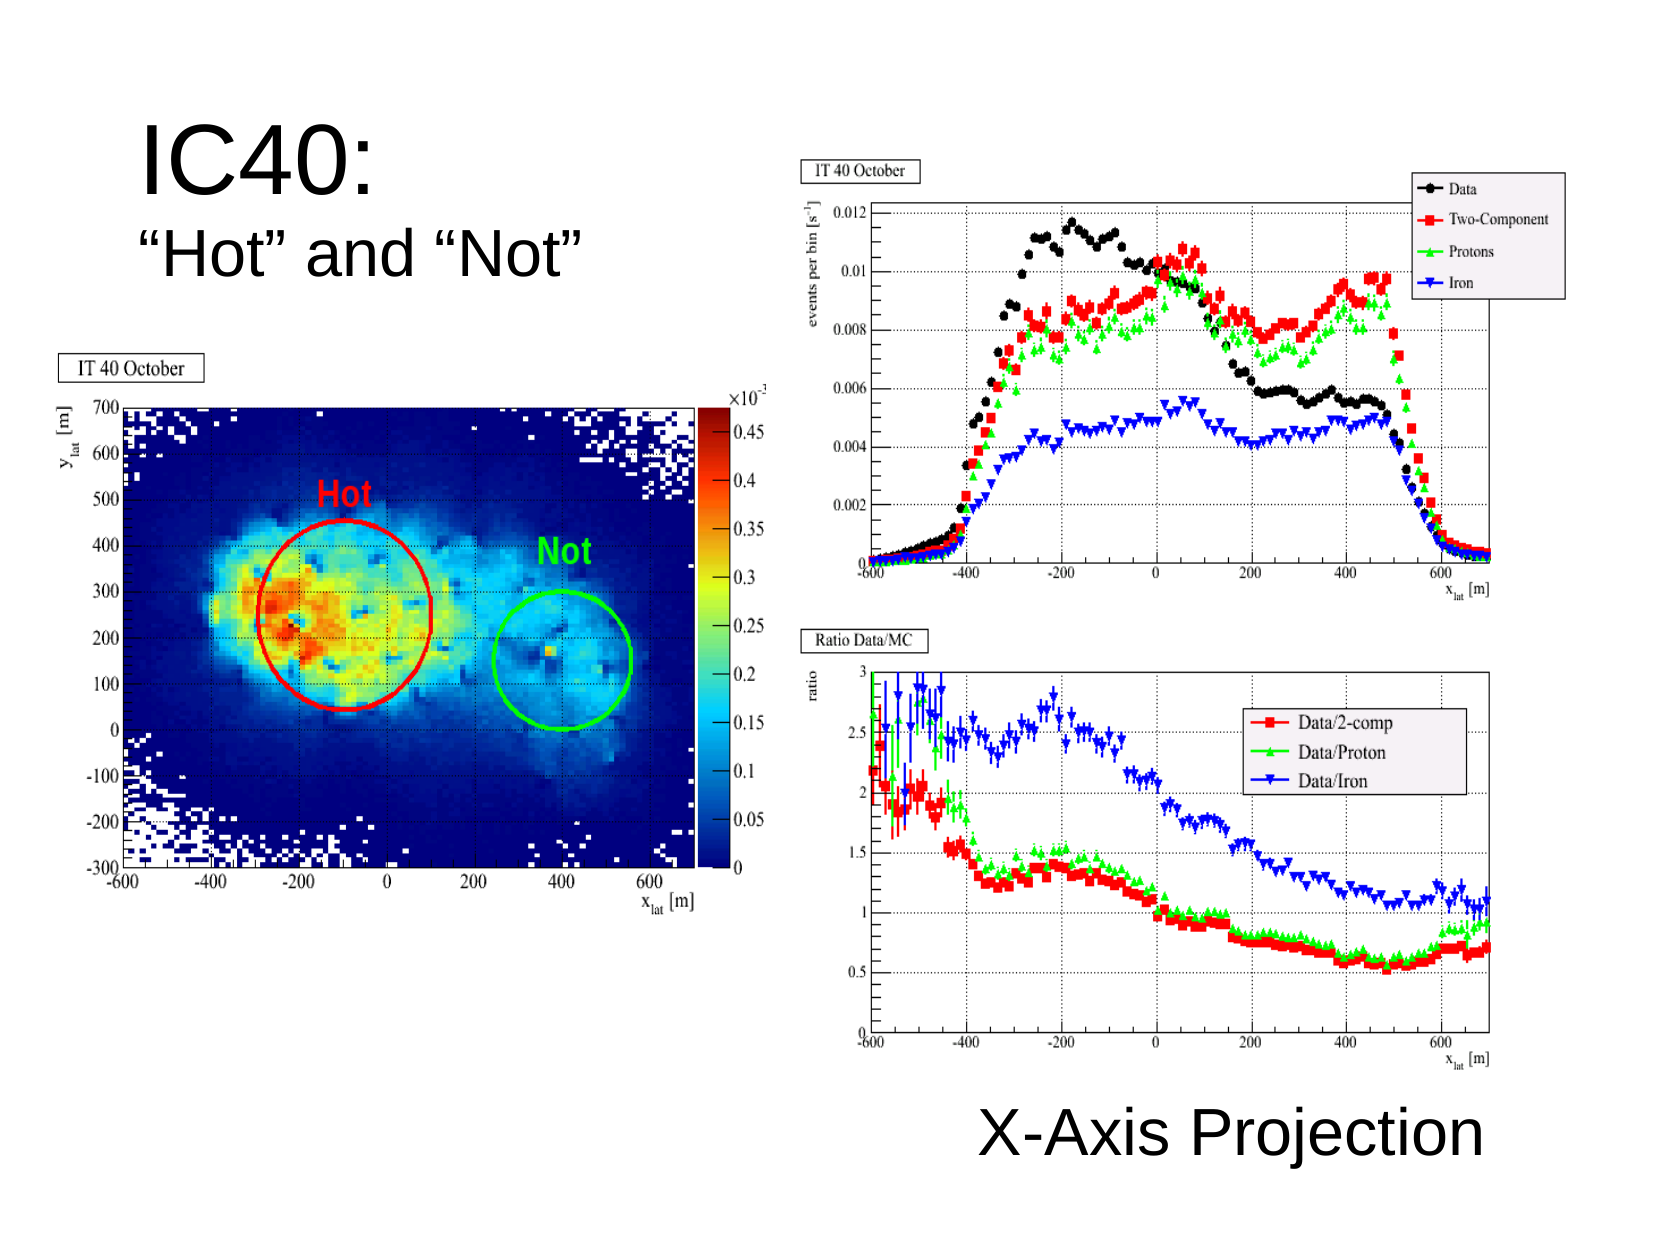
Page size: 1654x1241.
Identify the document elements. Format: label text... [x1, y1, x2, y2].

text_box X-Axis Projection [963, 1087, 1502, 1178]
text_box IC40: “Hot” and “Not” [124, 96, 600, 298]
picture [37, 149, 1576, 1088]
